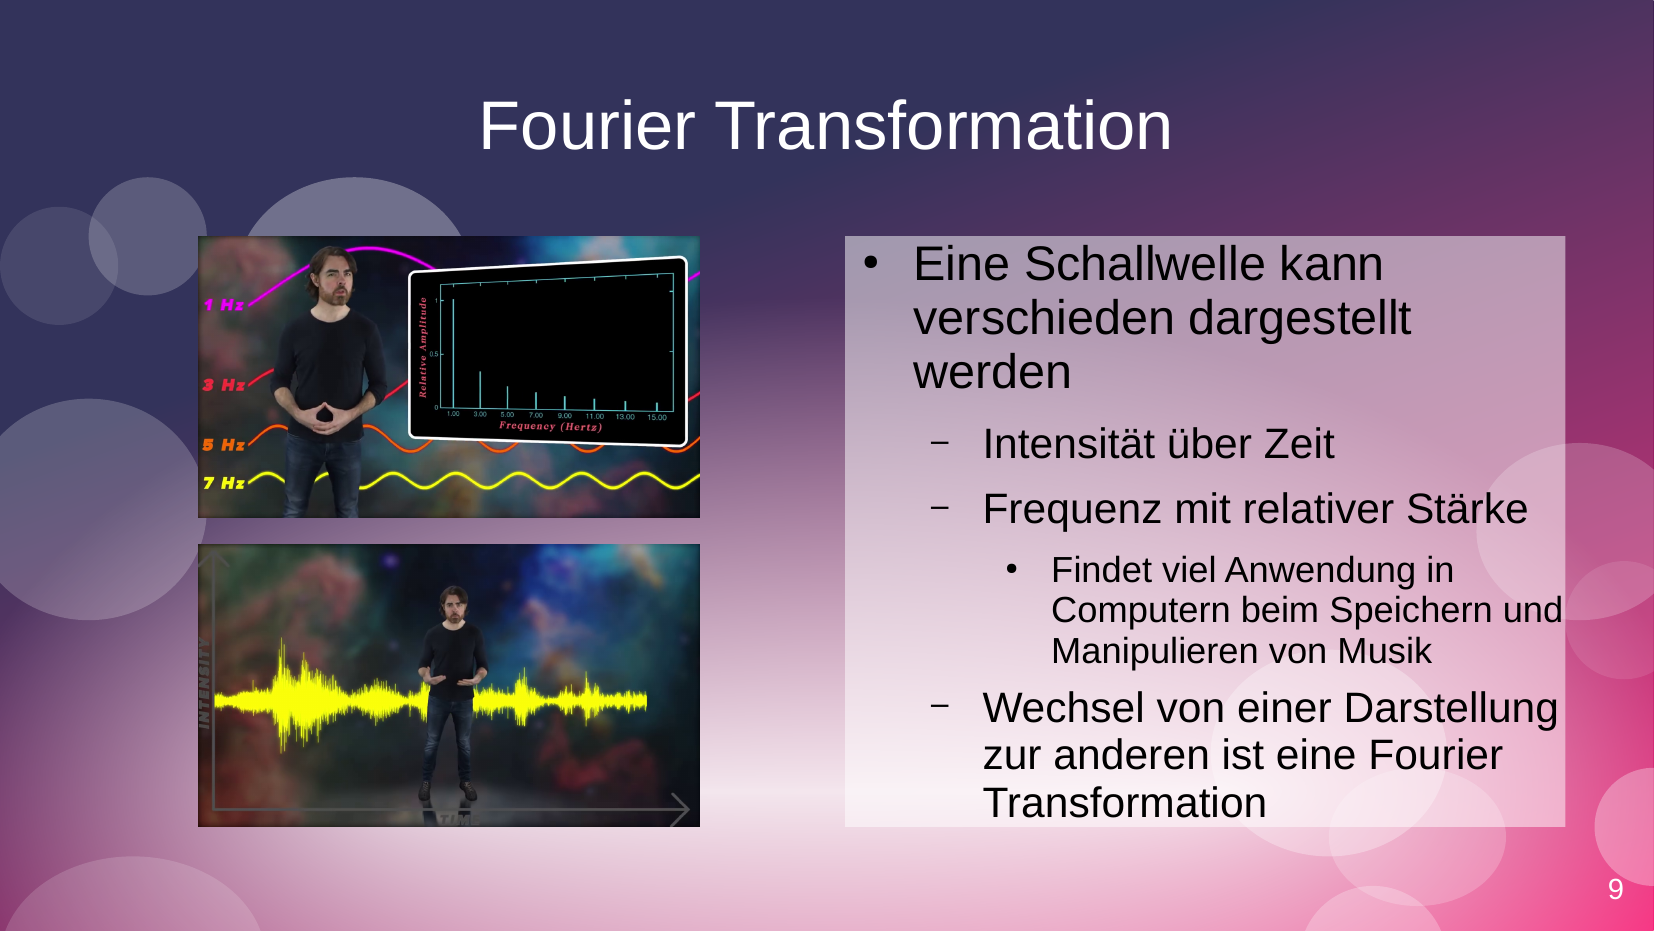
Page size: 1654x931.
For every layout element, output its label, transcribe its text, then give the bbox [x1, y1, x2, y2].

title Fourier Transformation [88, 44, 1565, 207]
list Eine Schallwelle kann verschieden dargestellt werden Intensität über Zeit Frequenz mit relativer Stärke Findet viel Anwendung in Computern beim Speichern und Manipulieren von Musik Wechsel von einer Darstellung zur anderen ist eine Fourier Transformation [845, 236, 1566, 827]
picture [198, 236, 700, 518]
picture [198, 544, 700, 827]
